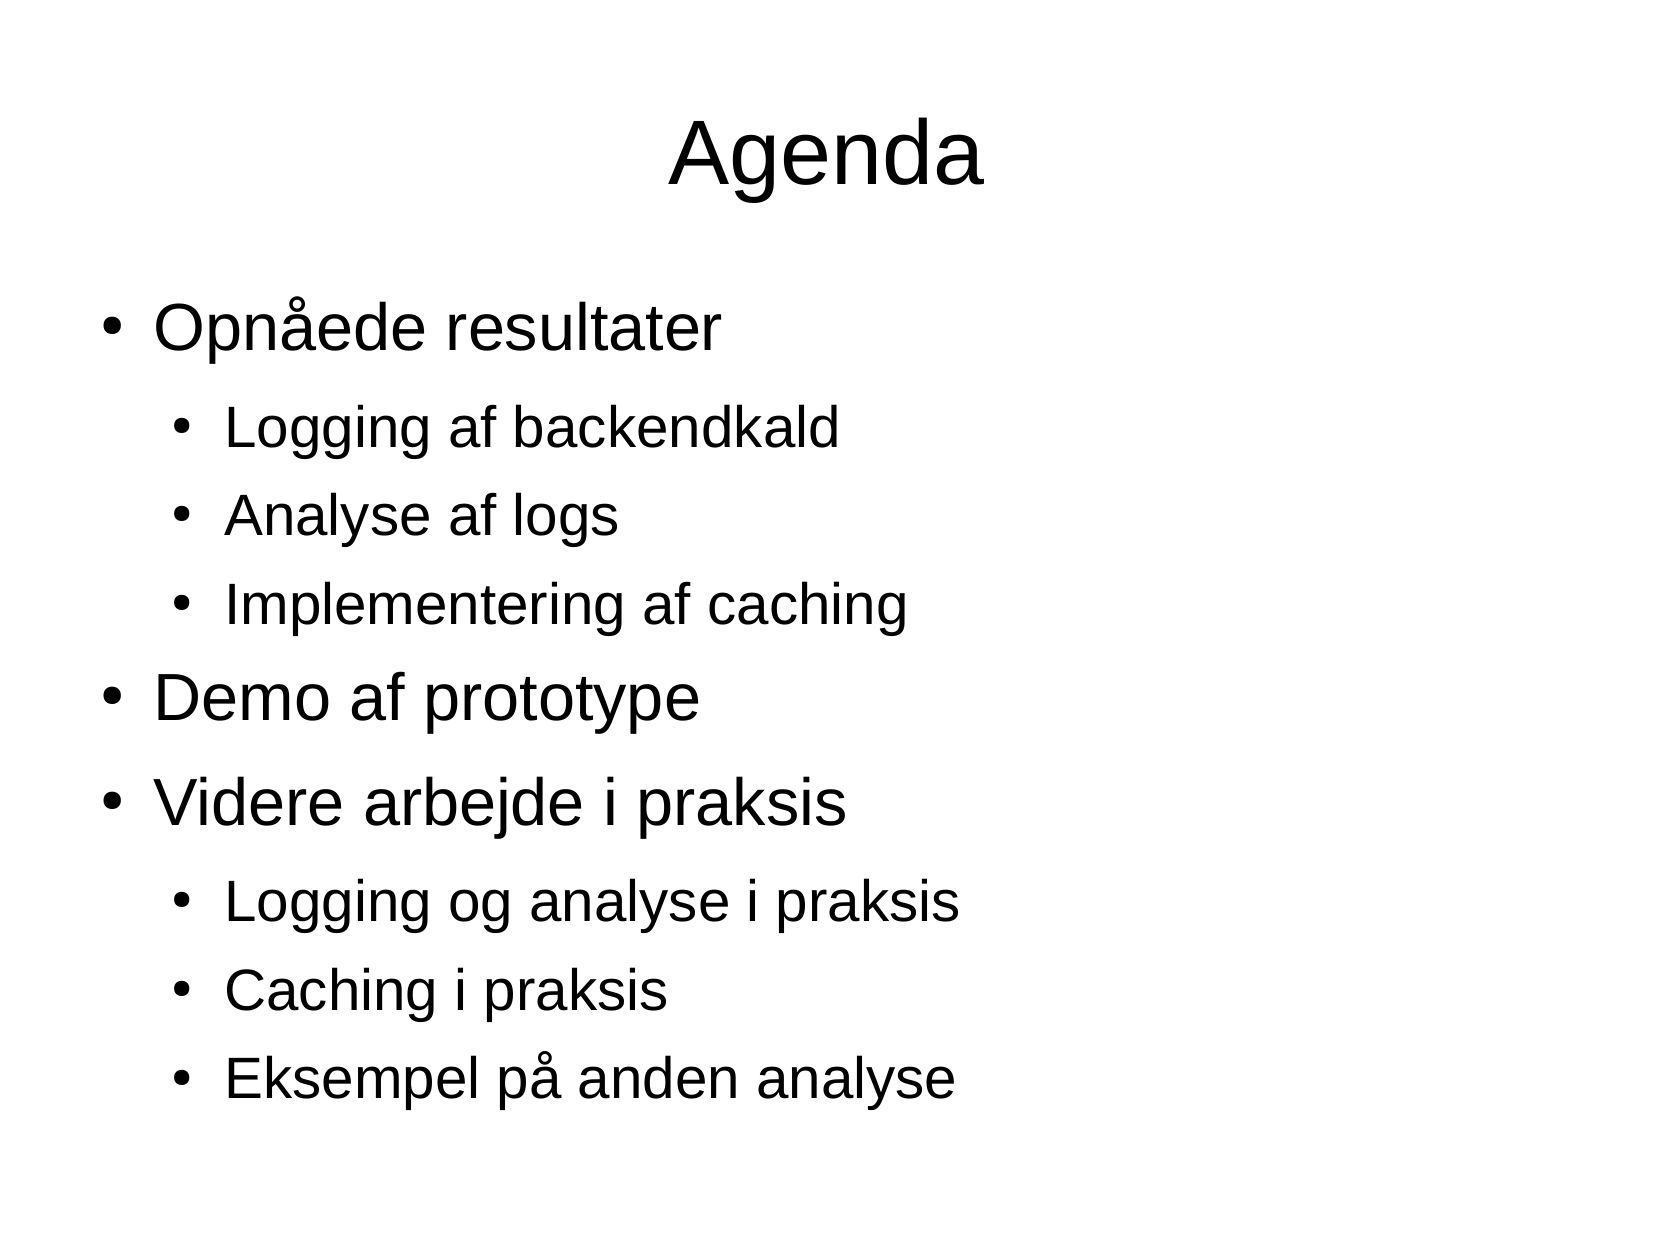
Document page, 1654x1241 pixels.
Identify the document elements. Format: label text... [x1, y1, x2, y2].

list Opnåede resultater Logging af backendkald Analyse af logs Implementering af caching Demo af prototype Videre arbejde i praksis Logging og analyse i praksis Caching i praksis Eksempel på anden analyse [82, 290, 1571, 1110]
title Agenda [82, 56, 1571, 250]
